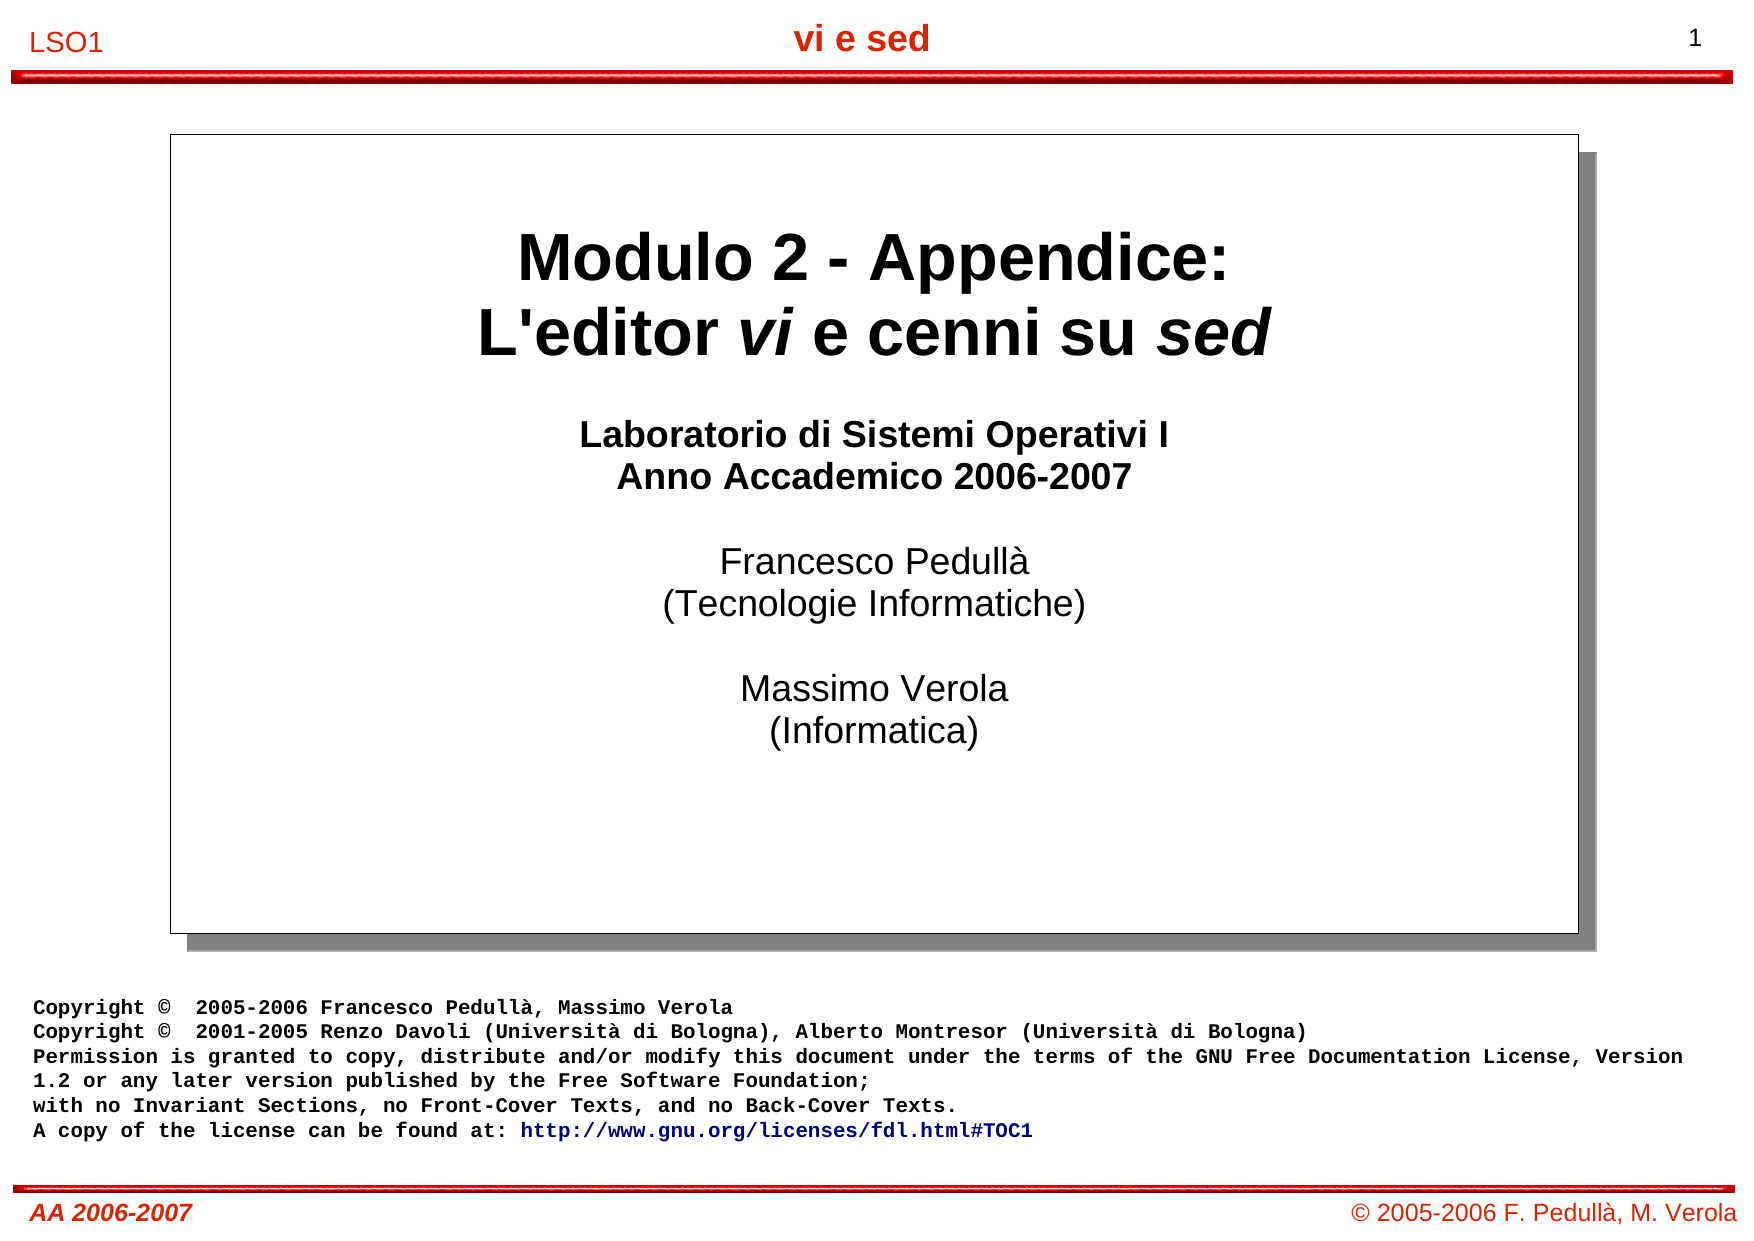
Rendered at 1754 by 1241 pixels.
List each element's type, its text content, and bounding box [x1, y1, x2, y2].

text_box Modulo 2 - Appendice: L'editor vi e cenni su sed Laboratorio di Sistemi Operativi I Anno Accademico 2006-2007 Francesco Pedullà (Tecnologie Informatiche) Massimo Verola (Informatica) [170, 134, 1579, 934]
picture [13, 1185, 1735, 1193]
text_box Copyright © 2005-2006 Francesco Pedullà, Massimo Verola Copyright © 2001-2005 Renzo Davoli (Università di Bologna), Alberto Montresor (Università di Bologna) Permission is granted to copy, distribute and/or modify this document under the terms of the GNU Free Documentation License, Version 1.2 or any later version published by the Free Software Foundation; with no Invariant Sections, no Front-Cover Texts, and no Back-Cover Texts. A copy of the license can be found at: http://www.gnu.org/licenses/fdl.html#TOC1 [33, 995, 1721, 1143]
picture [11, 70, 1733, 84]
